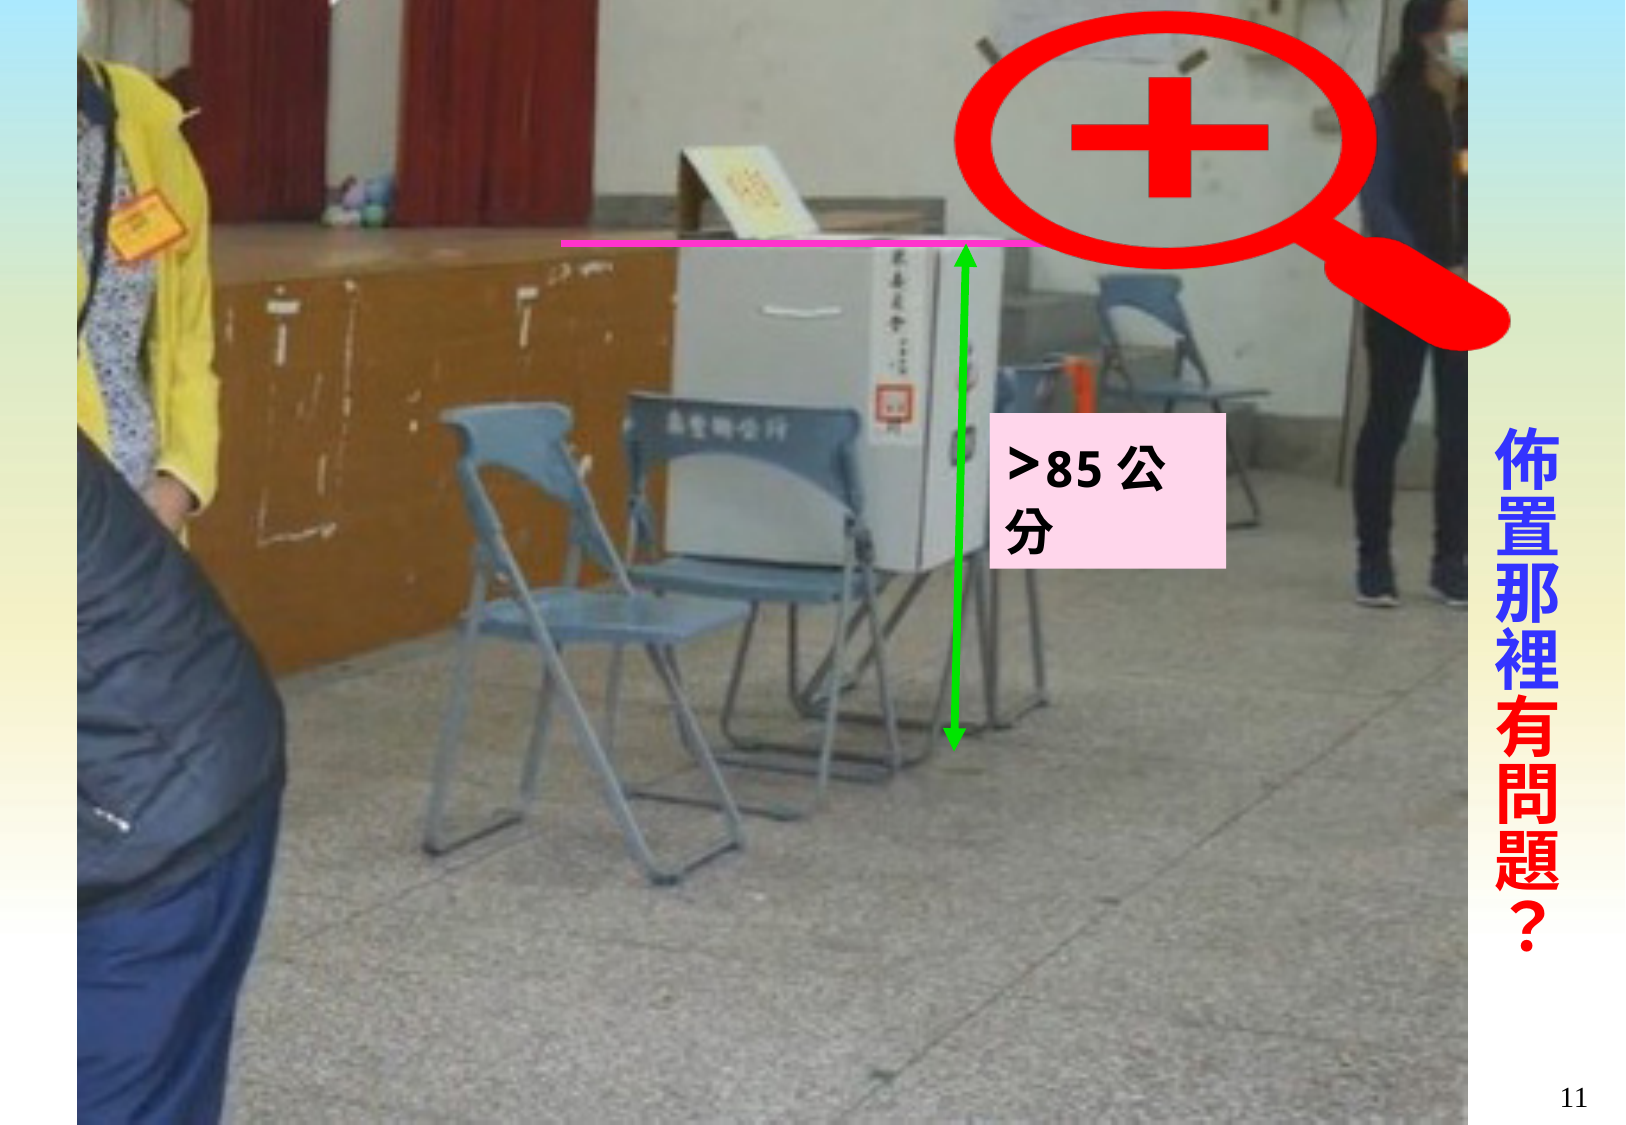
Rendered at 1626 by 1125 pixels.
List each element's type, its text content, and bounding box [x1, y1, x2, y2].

text_box 11 [1468, 1071, 1604, 1125]
picture [0, 0, 1626, 1125]
text_box >85公分 [989, 413, 1227, 569]
text_box 佈置那裡有問題？ [1463, 410, 1574, 967]
